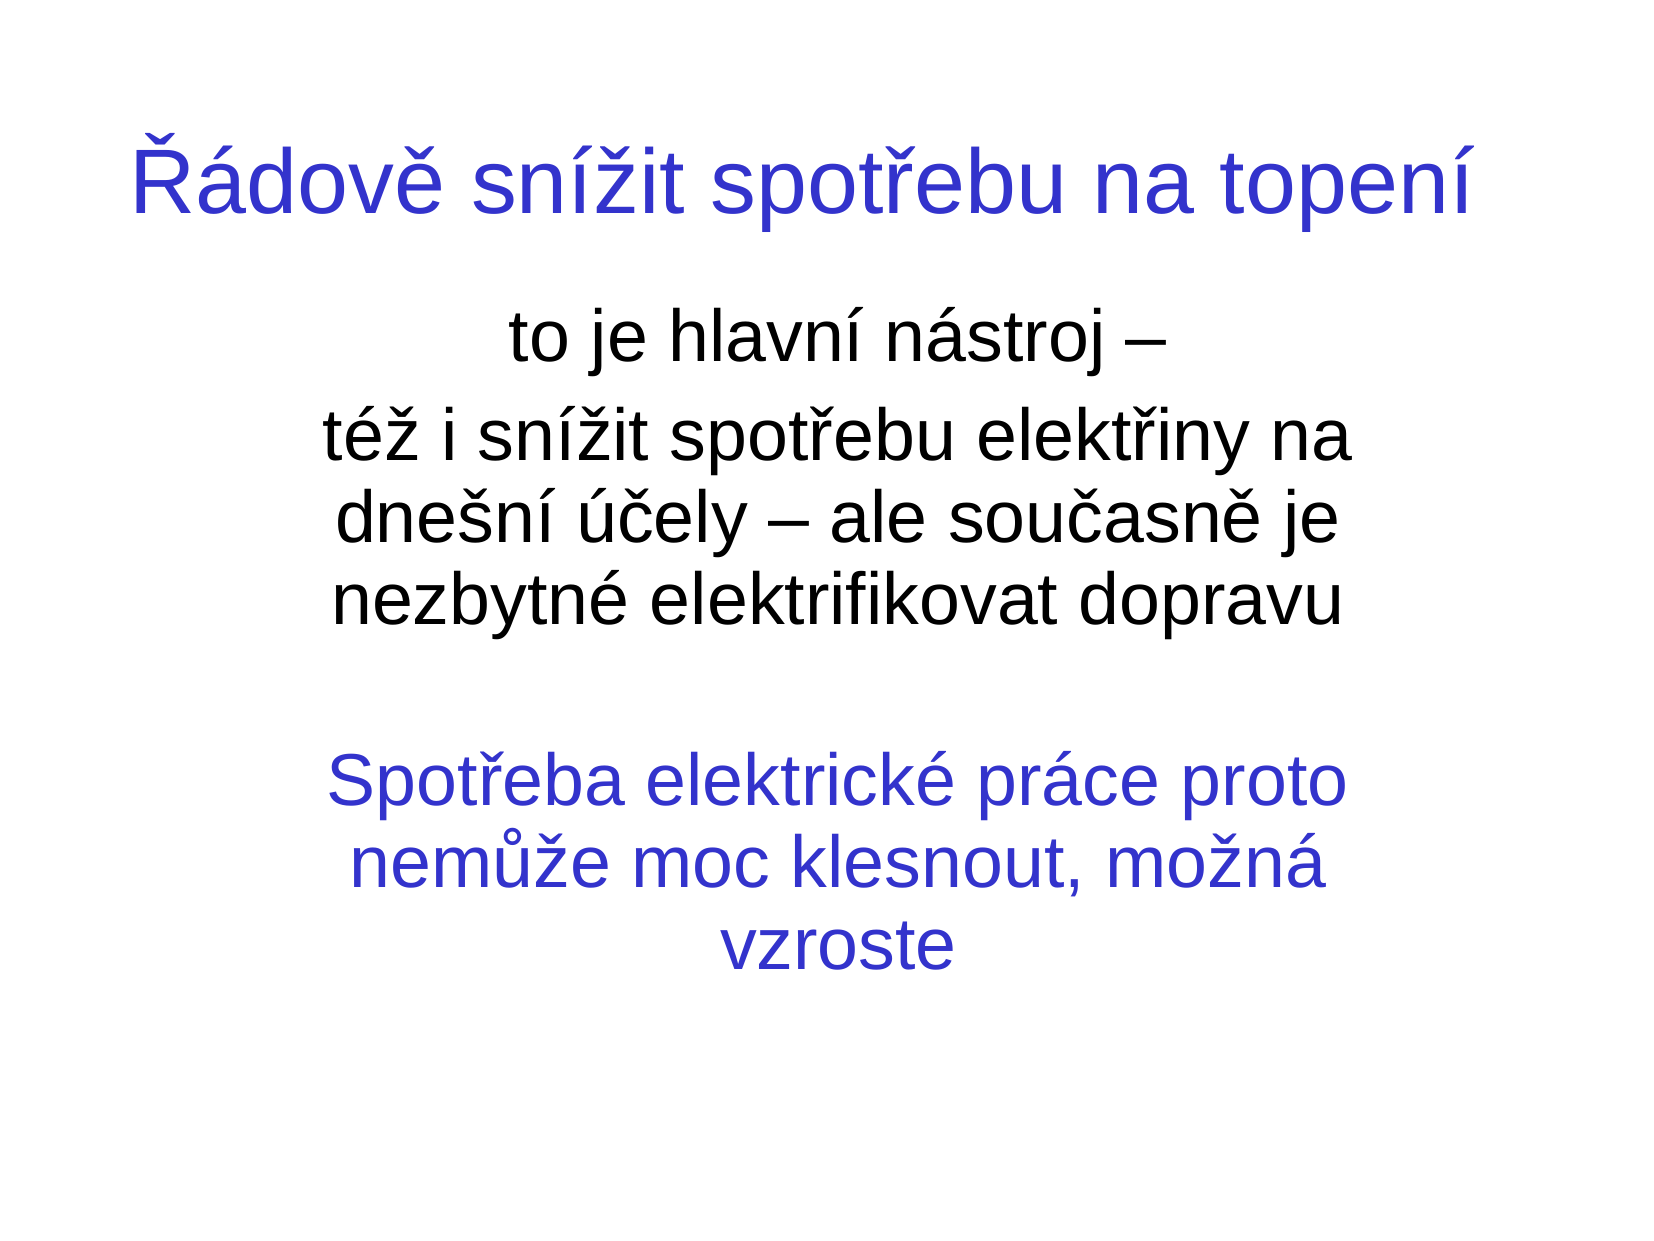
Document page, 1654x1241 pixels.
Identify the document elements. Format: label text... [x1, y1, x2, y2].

title Řádově snížit spotřebu na topení [100, 69, 1506, 296]
subtitle to je hlavní nástroj – též i snížit spotřebu elektřiny na dnešní účely – ale současně je nezbytné elektrifikovat dopravu Spotřeba elektrické práce proto nemůže moc klesnout, možná vzroste [259, 295, 1418, 1067]
